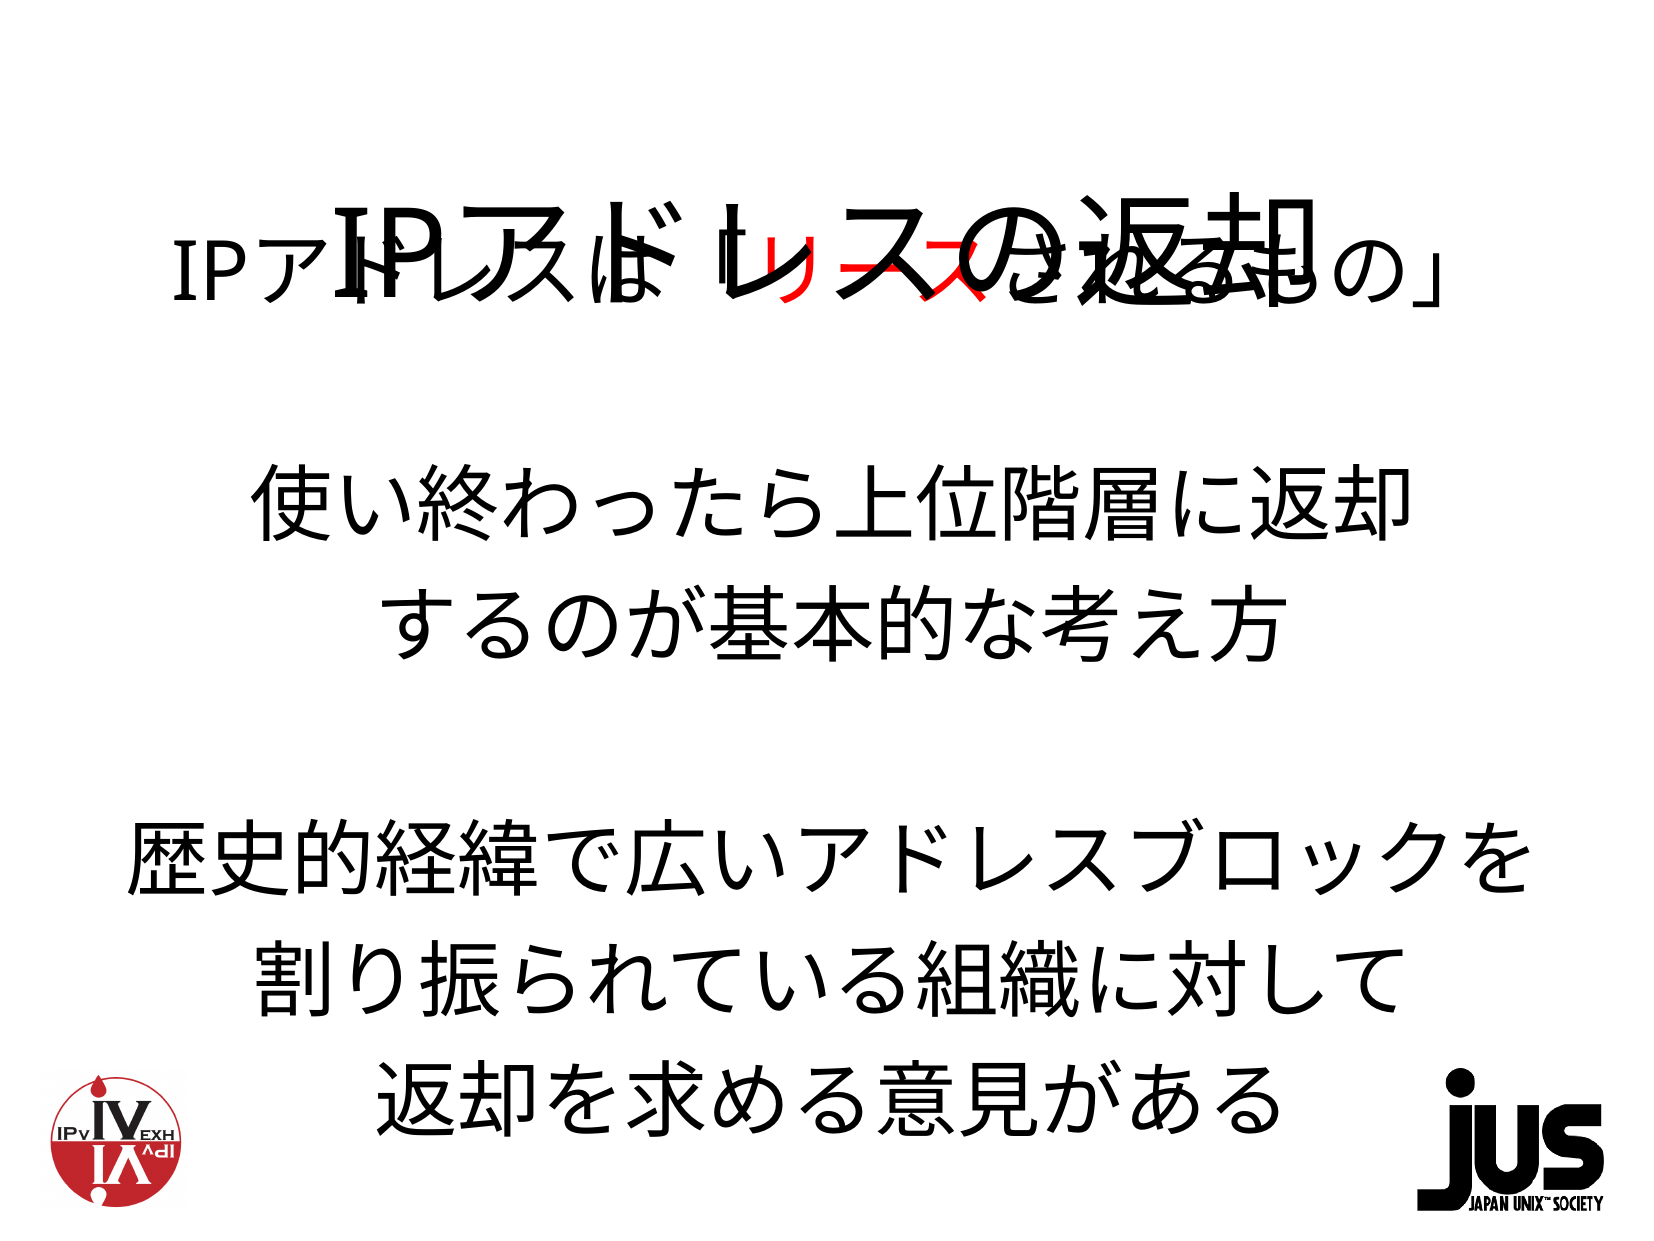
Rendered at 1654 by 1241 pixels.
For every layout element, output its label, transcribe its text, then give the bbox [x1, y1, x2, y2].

subtitle IPアドレスは「リースされるもの」 使い終わったら上位階層に返却 するのが基本的な考え方 歴史的経緯で広いアドレスブロックを 割り振られている組織に対して 返却を求める意見がある [88, 295, 1577, 1063]
picture [1417, 1068, 1604, 1211]
picture [41, 1068, 190, 1210]
title IPアドレスの返却 [82, 56, 1571, 250]
